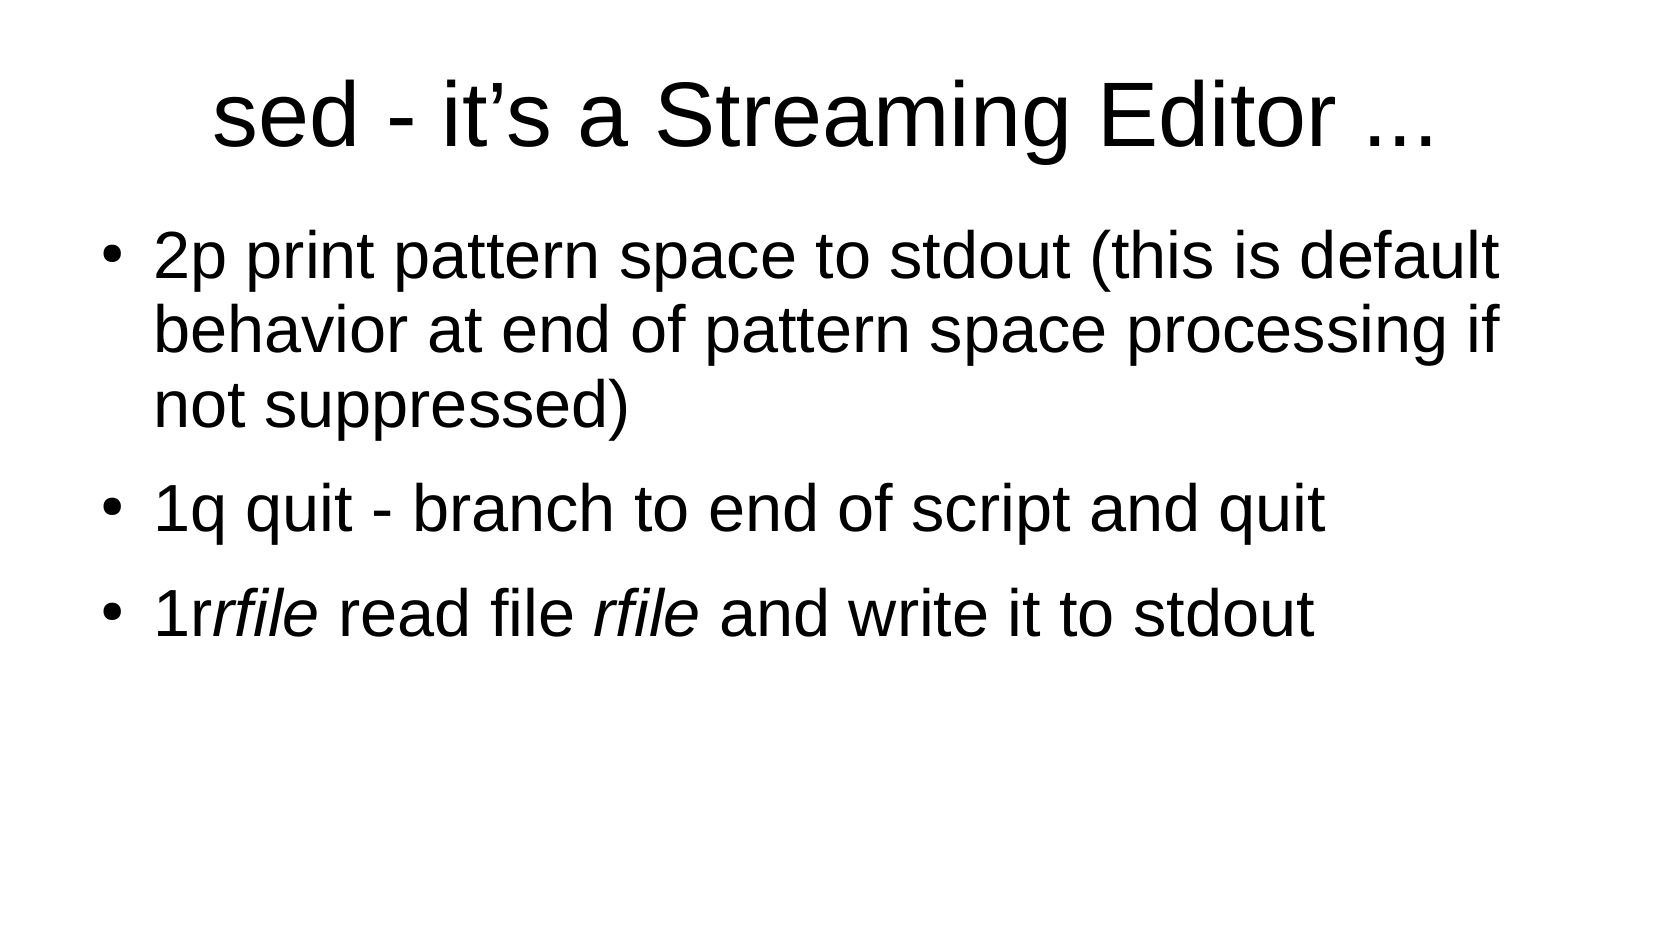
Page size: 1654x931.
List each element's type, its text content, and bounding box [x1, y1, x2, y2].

title sed - it’s a Streaming Editor ... [82, 37, 1571, 193]
list 2p print pattern space to stdout (this is default behavior at end of pattern space processing if not suppressed) 1q quit - branch to end of script and quit 1rrfile read file rfile and write it to stdout [82, 217, 1571, 758]
